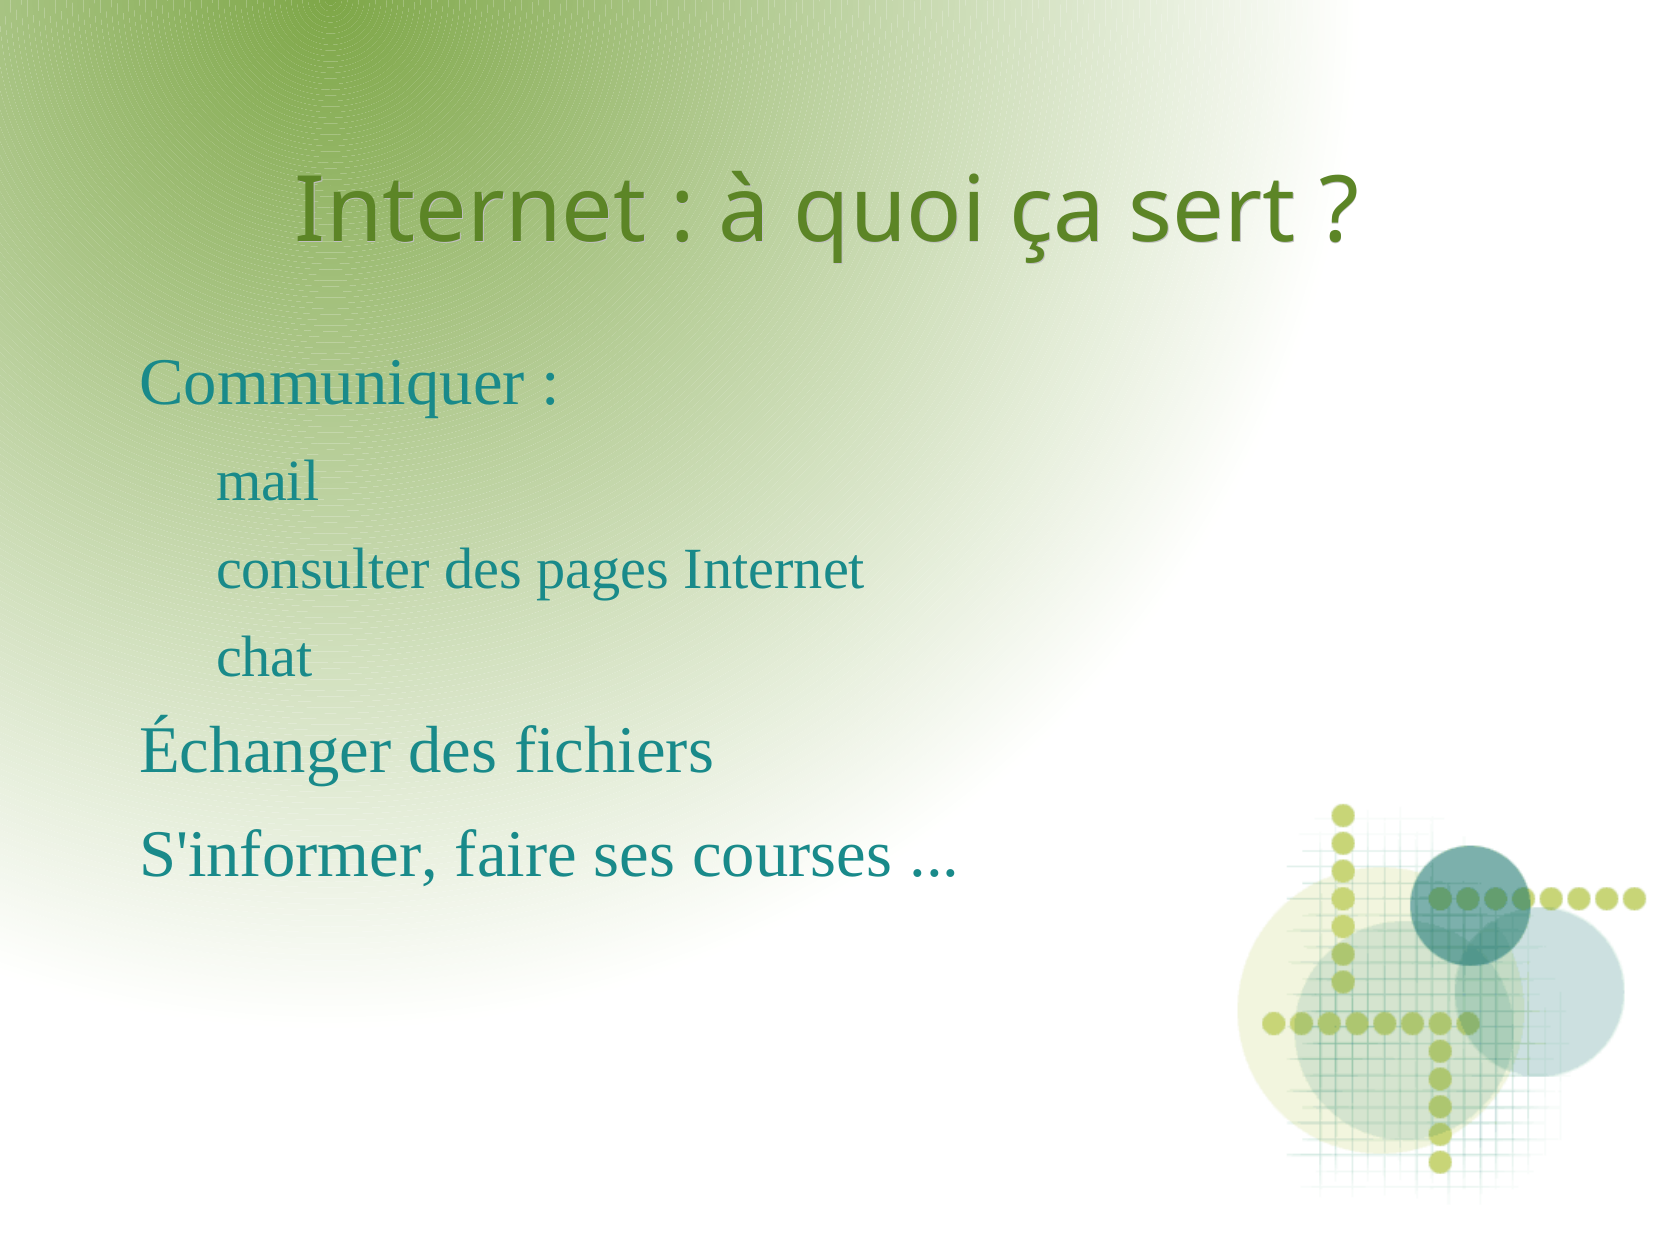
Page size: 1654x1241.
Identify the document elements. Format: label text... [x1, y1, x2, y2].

list Communiquer : mail consulter des pages Internet chat Échanger des fichiers S'informer, faire ses courses ... [121, 344, 1534, 1127]
picture [1224, 792, 1654, 1211]
title Internet : à quoi ça sert ? [121, 102, 1534, 311]
